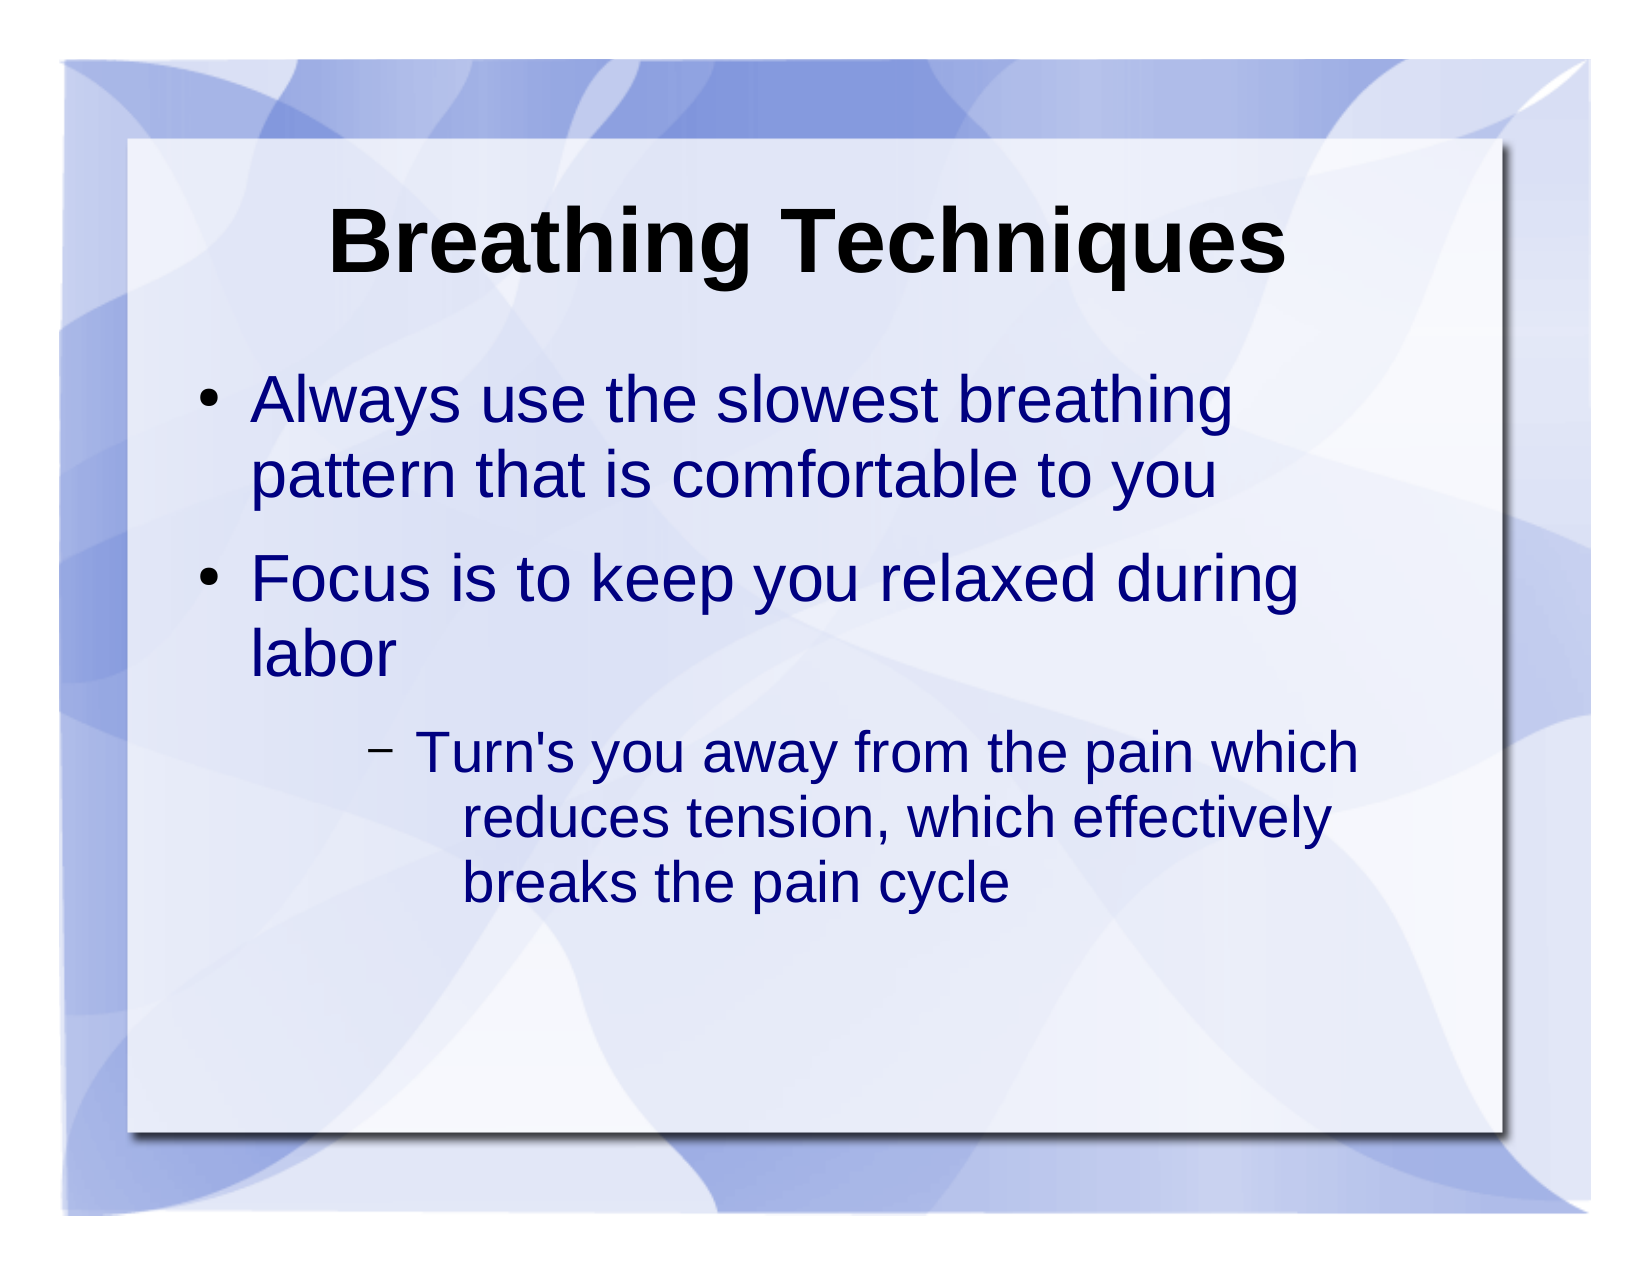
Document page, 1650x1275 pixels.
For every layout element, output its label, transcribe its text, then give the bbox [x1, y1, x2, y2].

list Always use the slowest breathing pattern that is comfortable to you Focus is to keep you relaxed during labor Turn's you away from the pain which reduces tension, which effectively breaks the pain cycle [179, 362, 1438, 954]
title Breathing Techniques [135, 151, 1482, 330]
picture [59, 59, 1591, 1216]
